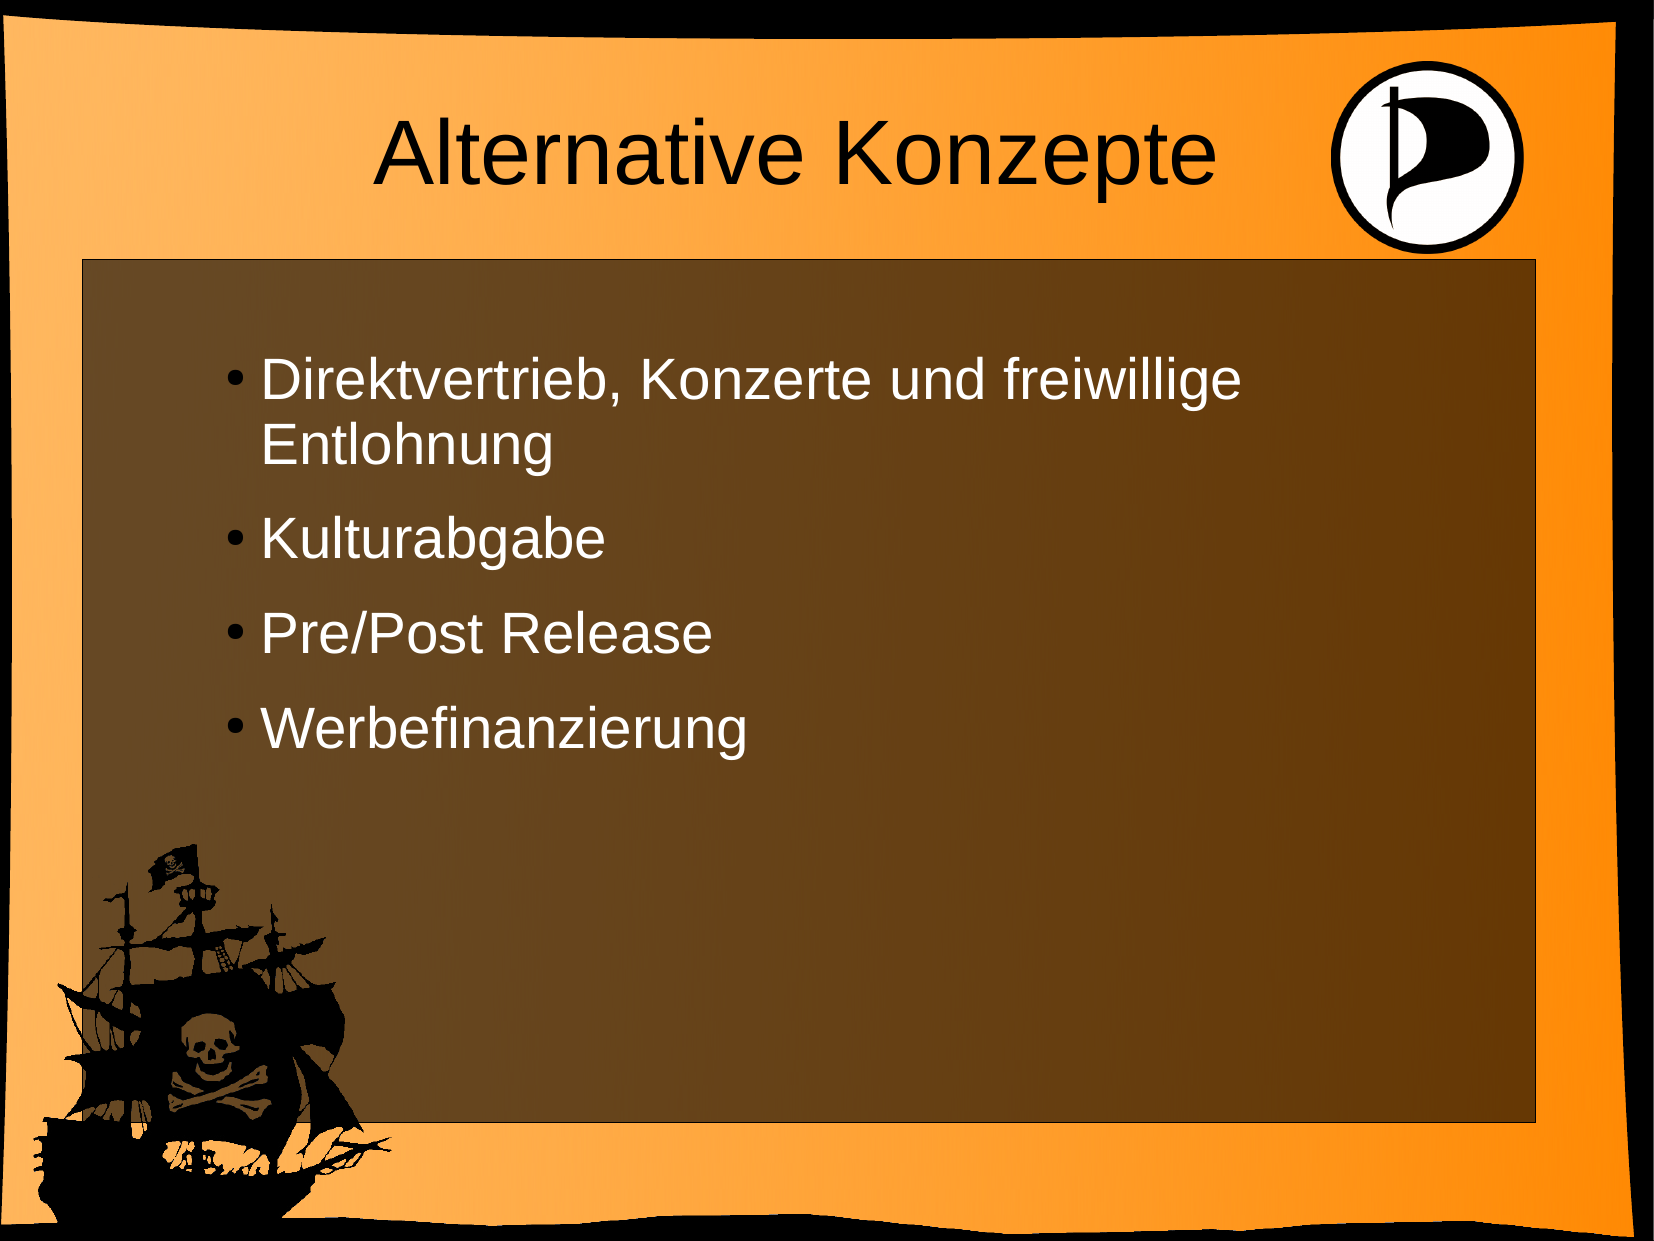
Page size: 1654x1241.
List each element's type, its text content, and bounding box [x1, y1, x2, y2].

text_box Direktvertrieb, Konzerte und freiwillige Entlohnung Kulturabgabe Pre/Post Release Werbefinanzierung [210, 339, 1406, 768]
picture [1, 16, 1634, 1241]
title Alternative Konzepte [82, 49, 1512, 257]
text_box [82, 259, 1536, 1123]
